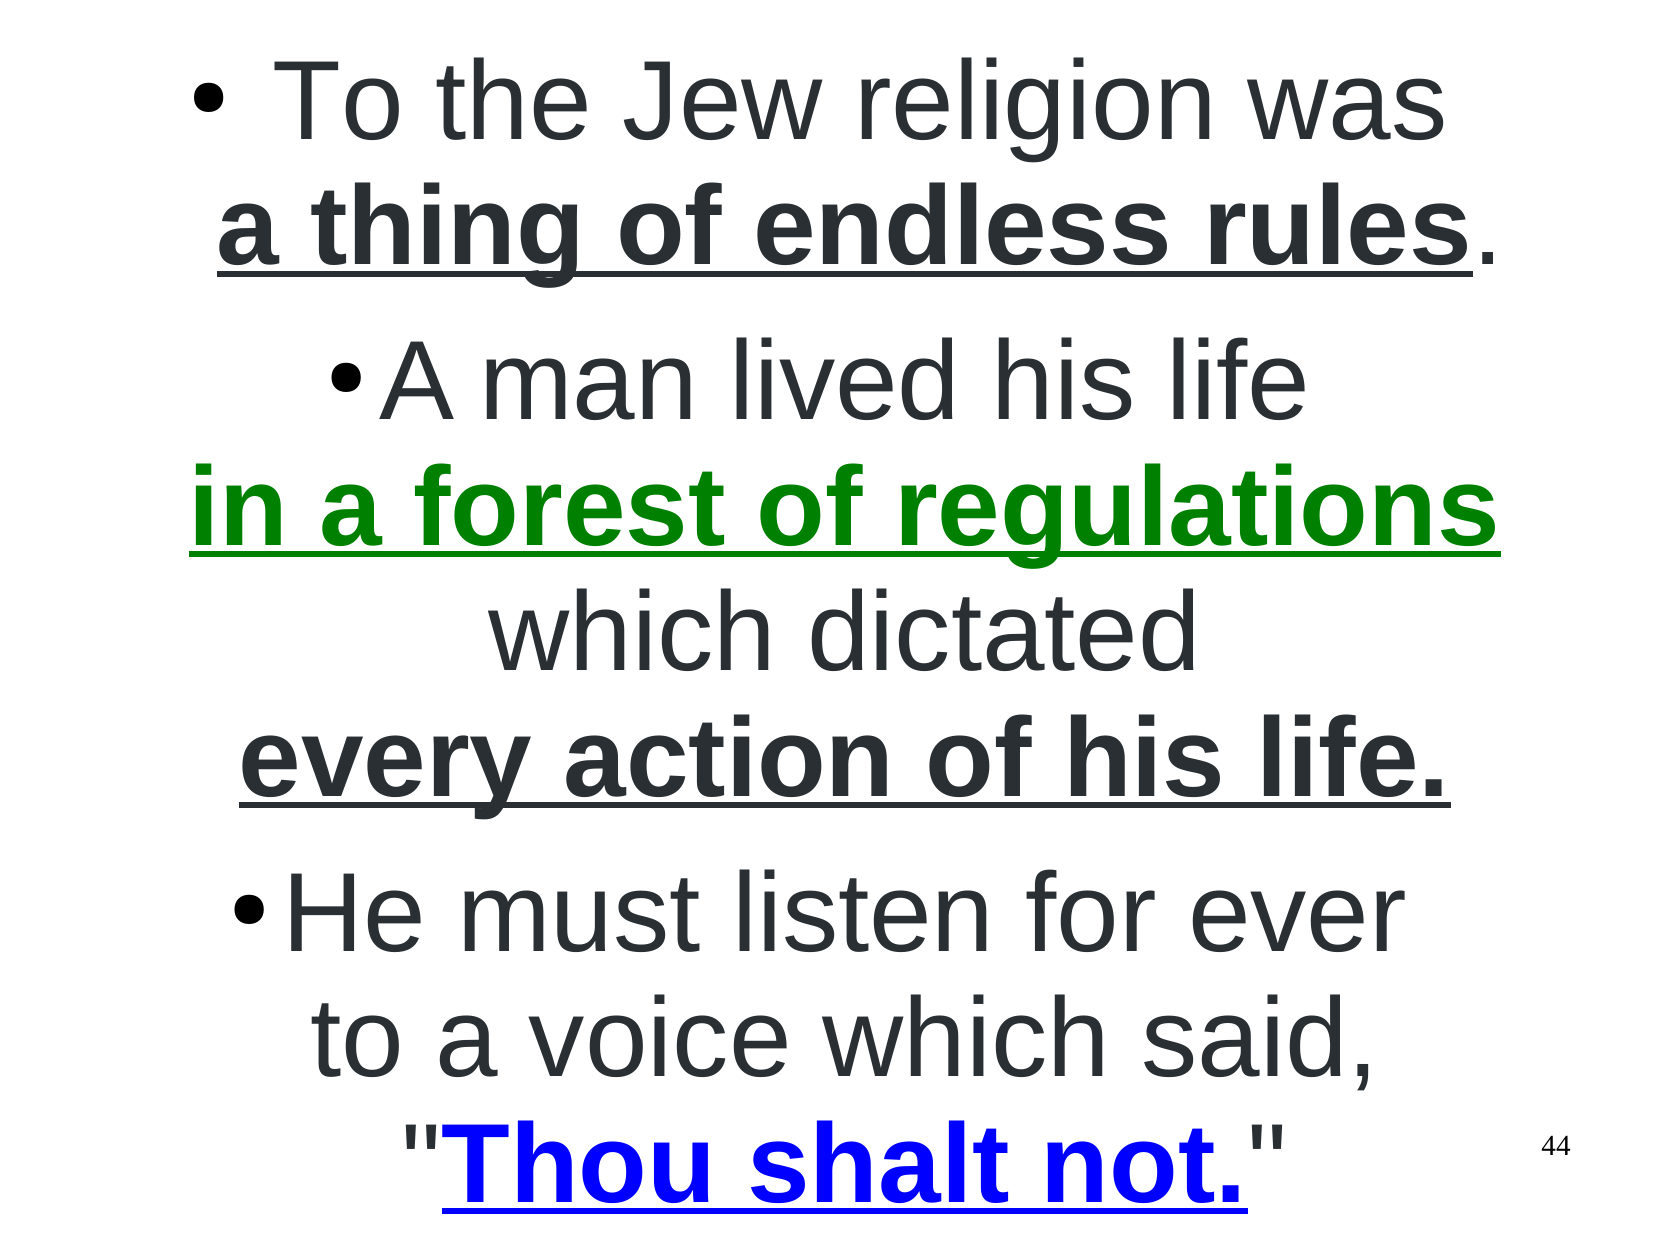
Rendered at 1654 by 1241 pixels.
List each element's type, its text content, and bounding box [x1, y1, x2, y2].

list To the Jew religion was a thing of endless rules. A man lived his life in a forest of regulations which dictated every action of his life. He must listen for ever to a voice which said, "Thou shalt not." [37, 37, 1613, 1238]
